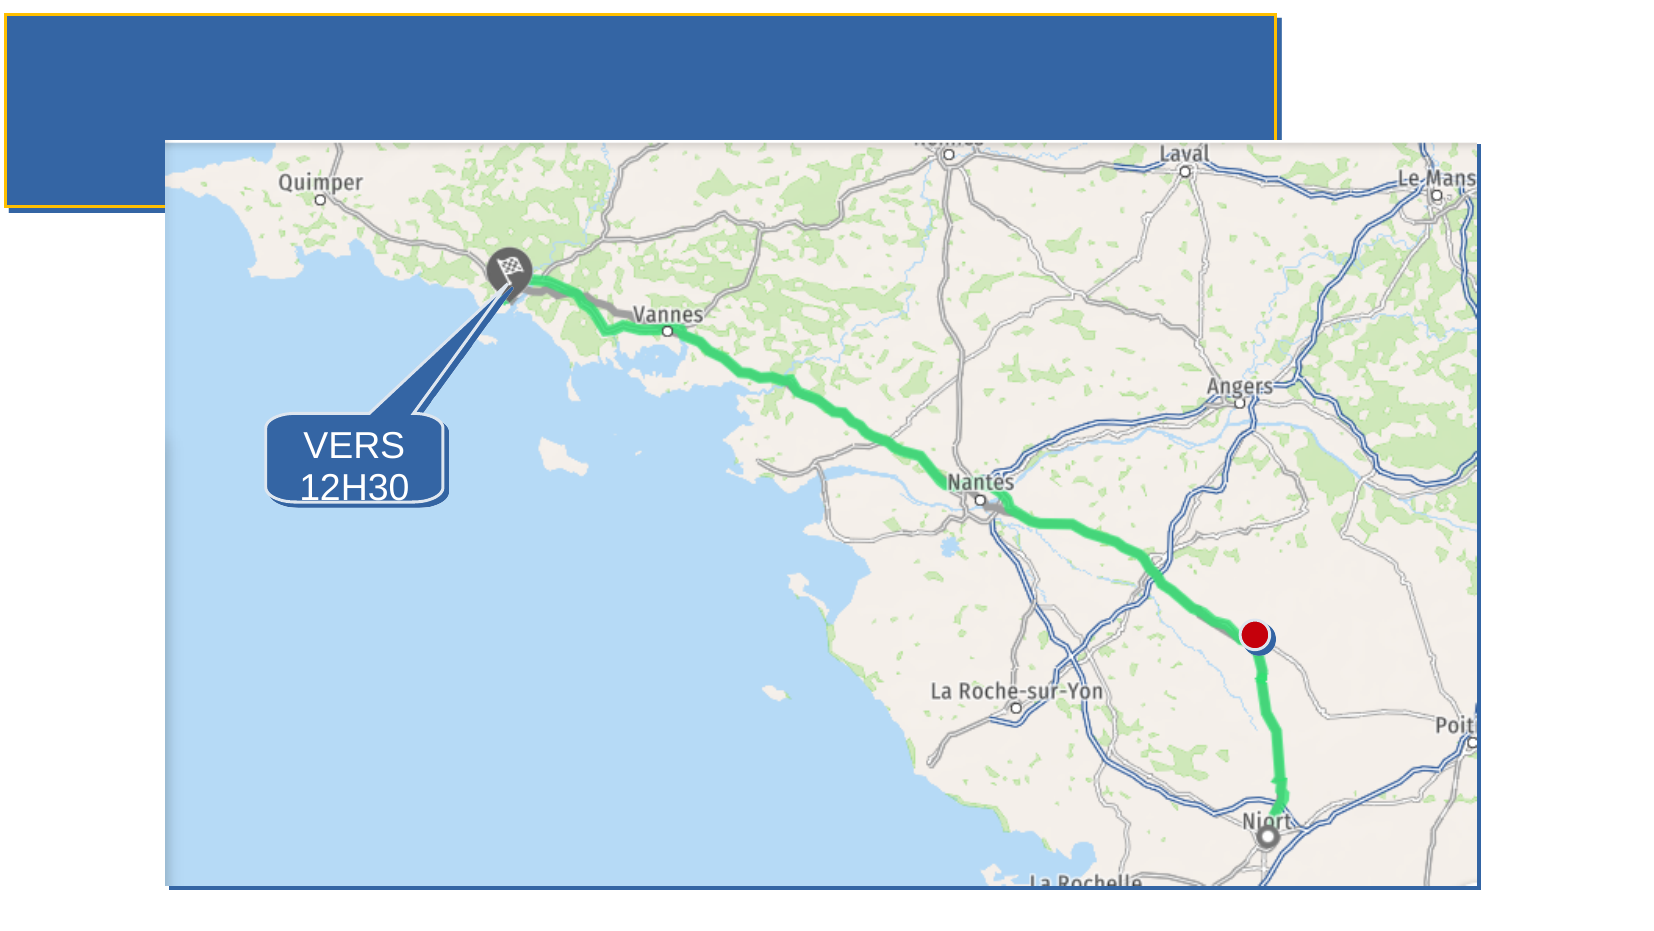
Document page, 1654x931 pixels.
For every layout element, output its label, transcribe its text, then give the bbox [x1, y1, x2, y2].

text_box VERS 12H30 [265, 283, 508, 503]
picture [165, 140, 1477, 886]
text_box [1240, 620, 1270, 650]
